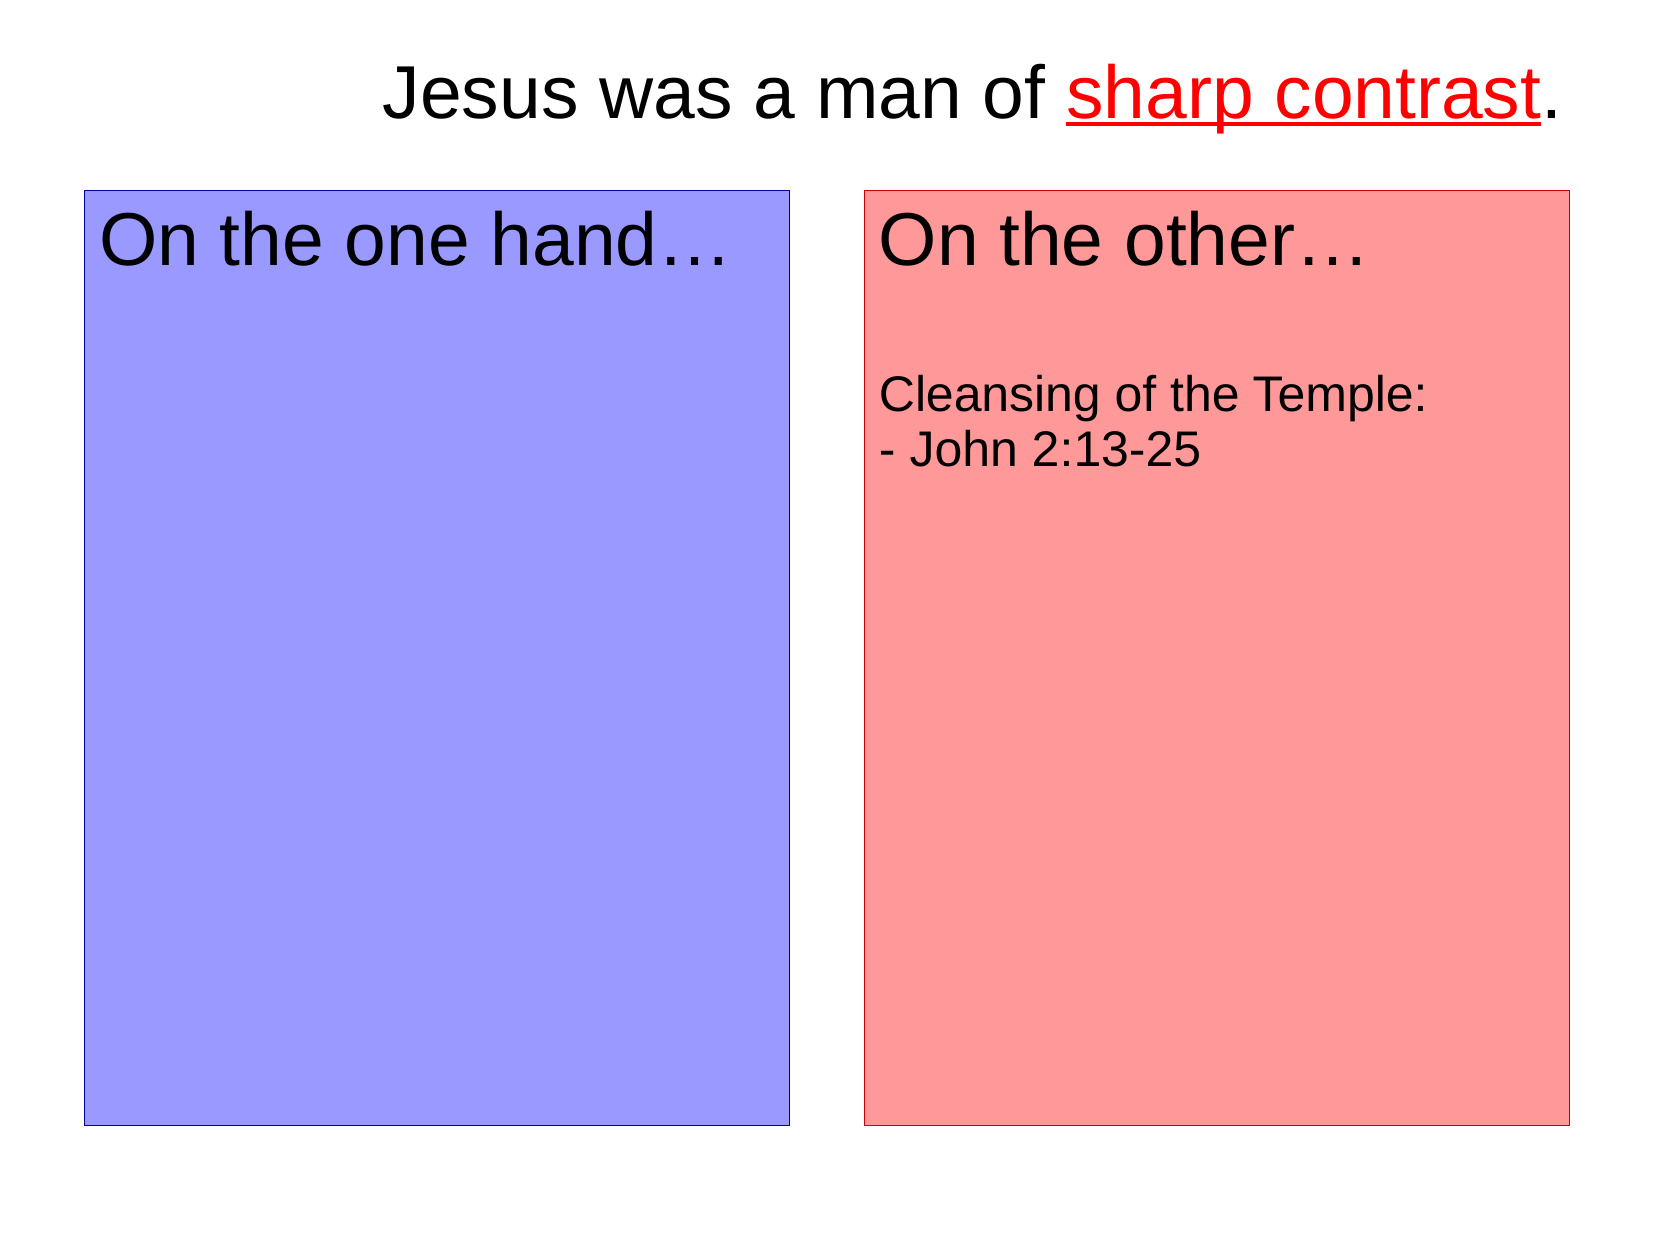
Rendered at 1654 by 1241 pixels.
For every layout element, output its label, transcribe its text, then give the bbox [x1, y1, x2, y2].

text_box On the other… Cleansing of the Temple: - John 2:13-25 [864, 190, 1570, 1126]
text_box On the one hand… [84, 190, 790, 1126]
text_box Jesus was a man of sharp contrast. [315, 42, 1630, 166]
